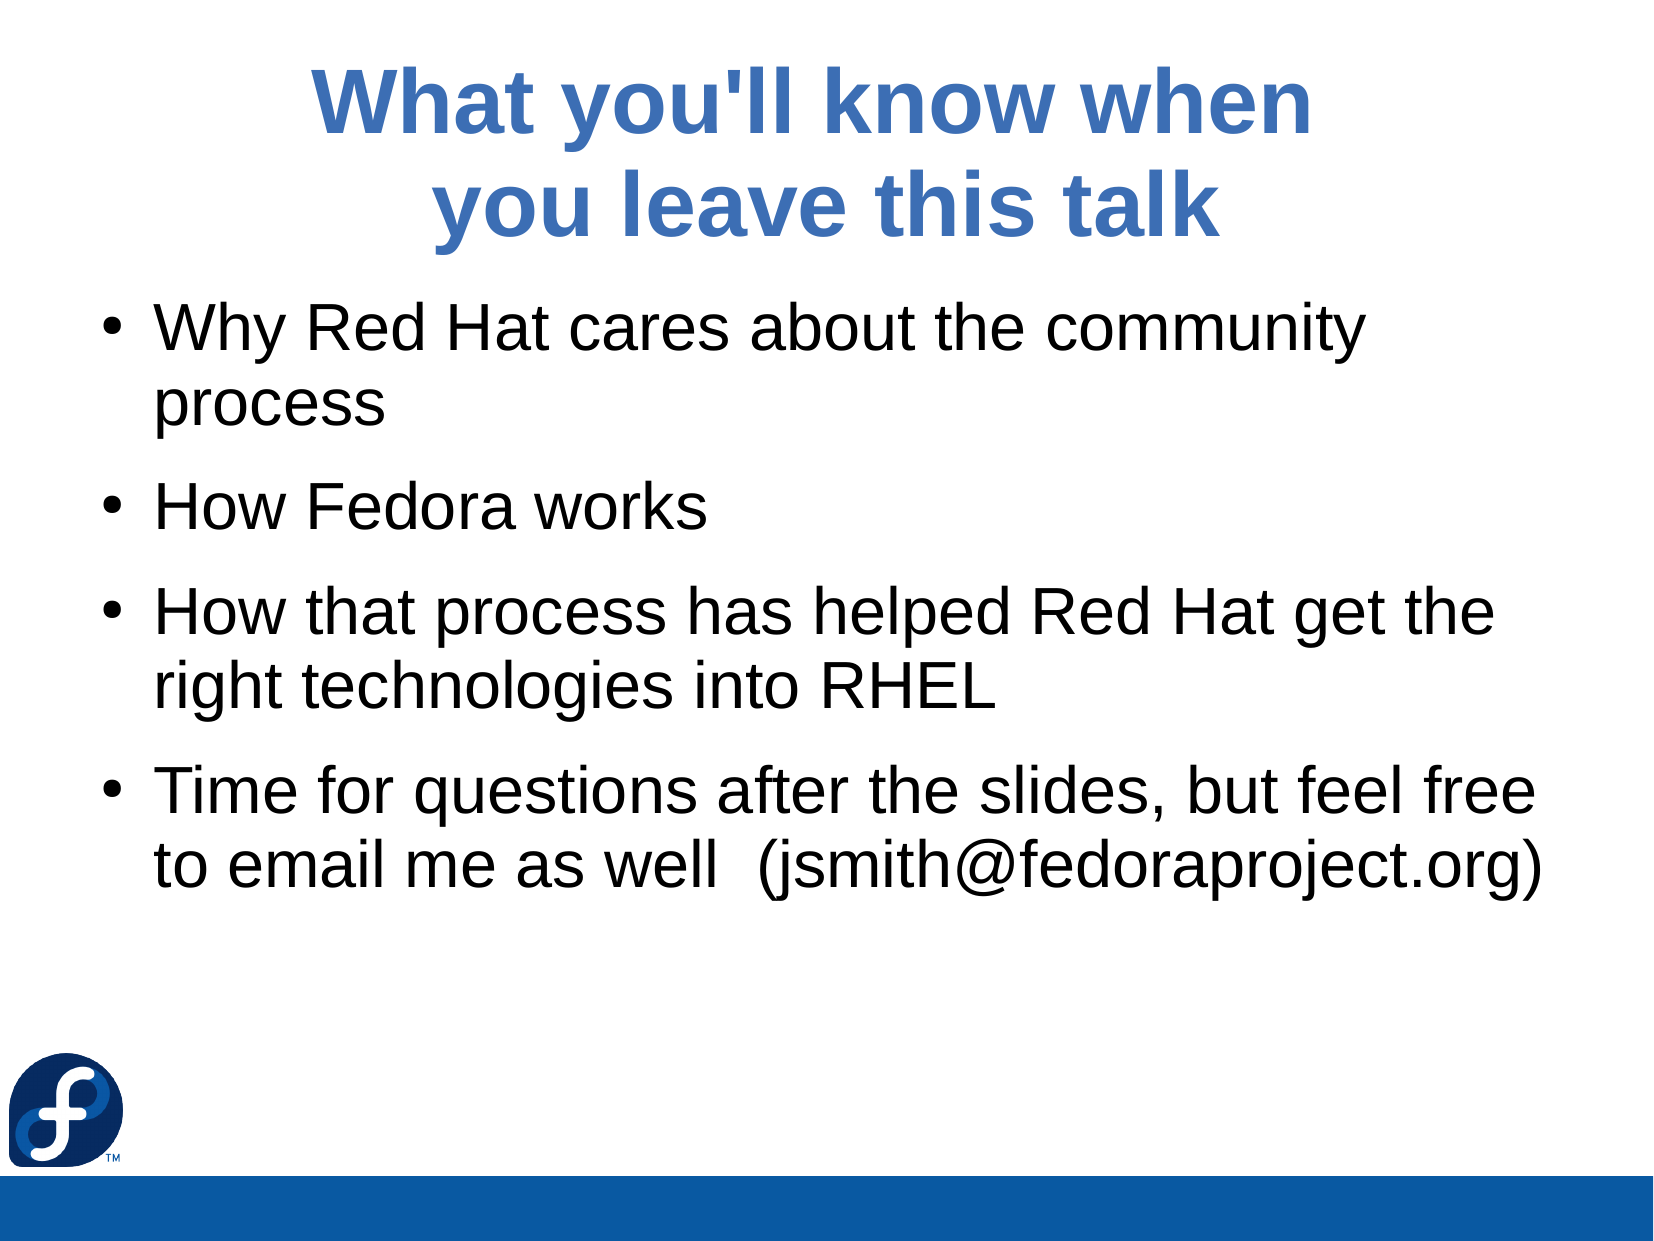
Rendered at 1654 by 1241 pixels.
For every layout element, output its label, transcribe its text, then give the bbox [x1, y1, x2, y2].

list Why Red Hat cares about the community process How Fedora works How that process has helped Red Hat get the right technologies into RHEL Time for questions after the slides, but feel free to email me as well (jsmith@fedoraproject.org) [82, 290, 1571, 1109]
title What you'll know when you leave this talk [82, 49, 1571, 257]
picture [0, 1176, 1654, 1241]
picture [9, 1053, 123, 1167]
